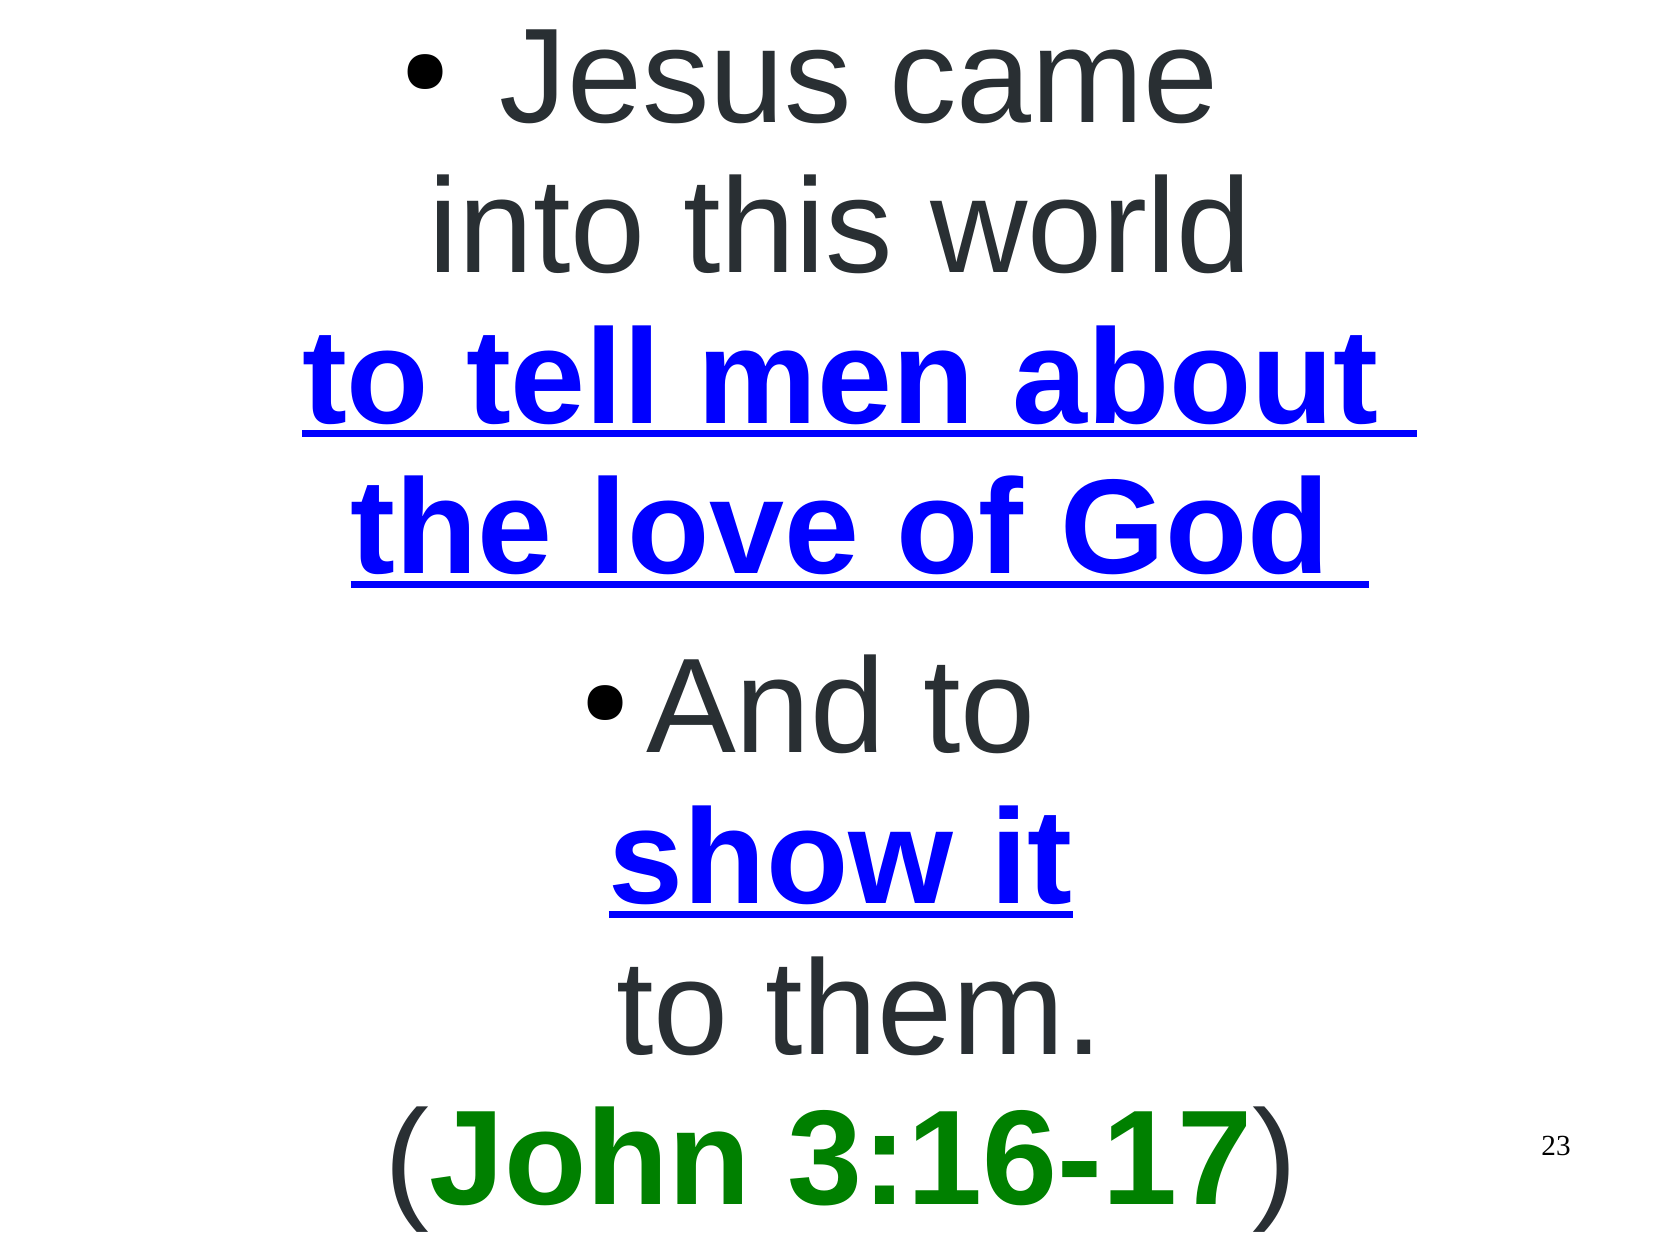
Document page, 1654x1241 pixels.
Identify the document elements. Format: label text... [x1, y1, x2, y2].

list Jesus came into this world to tell men about the love of God And to show it to them. (John 3:16-17) [0, 0, 1651, 1238]
